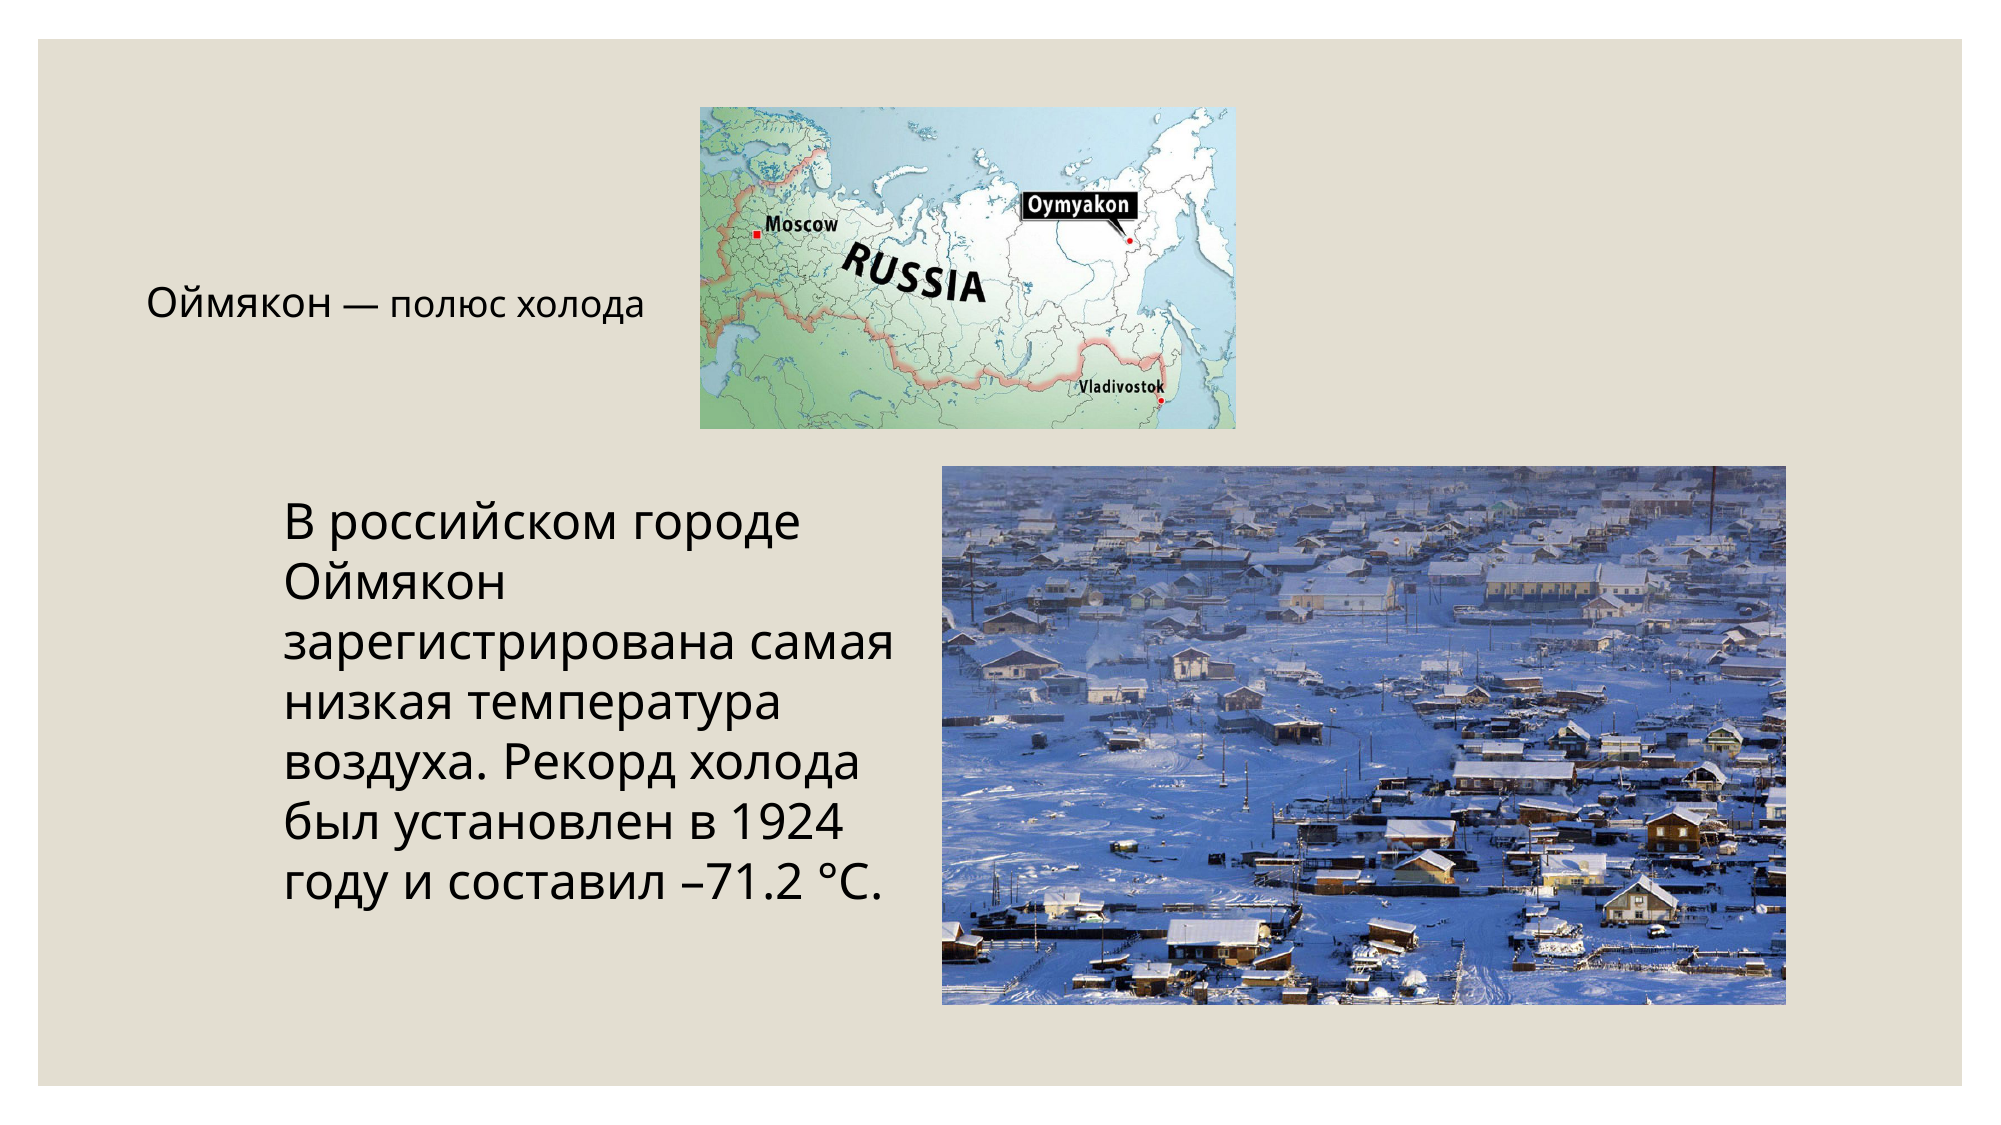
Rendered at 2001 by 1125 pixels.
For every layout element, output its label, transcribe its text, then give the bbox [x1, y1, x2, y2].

picture [700, 107, 1236, 429]
text_box Оймякон — полюс холода [131, 268, 661, 333]
picture [942, 466, 1786, 1005]
list В российском городе Оймякон зарегистрирована самая низкая температура воздуха. Рекорд холода был установлен в 1924 году и составил –71.2 °C. [268, 481, 924, 1125]
